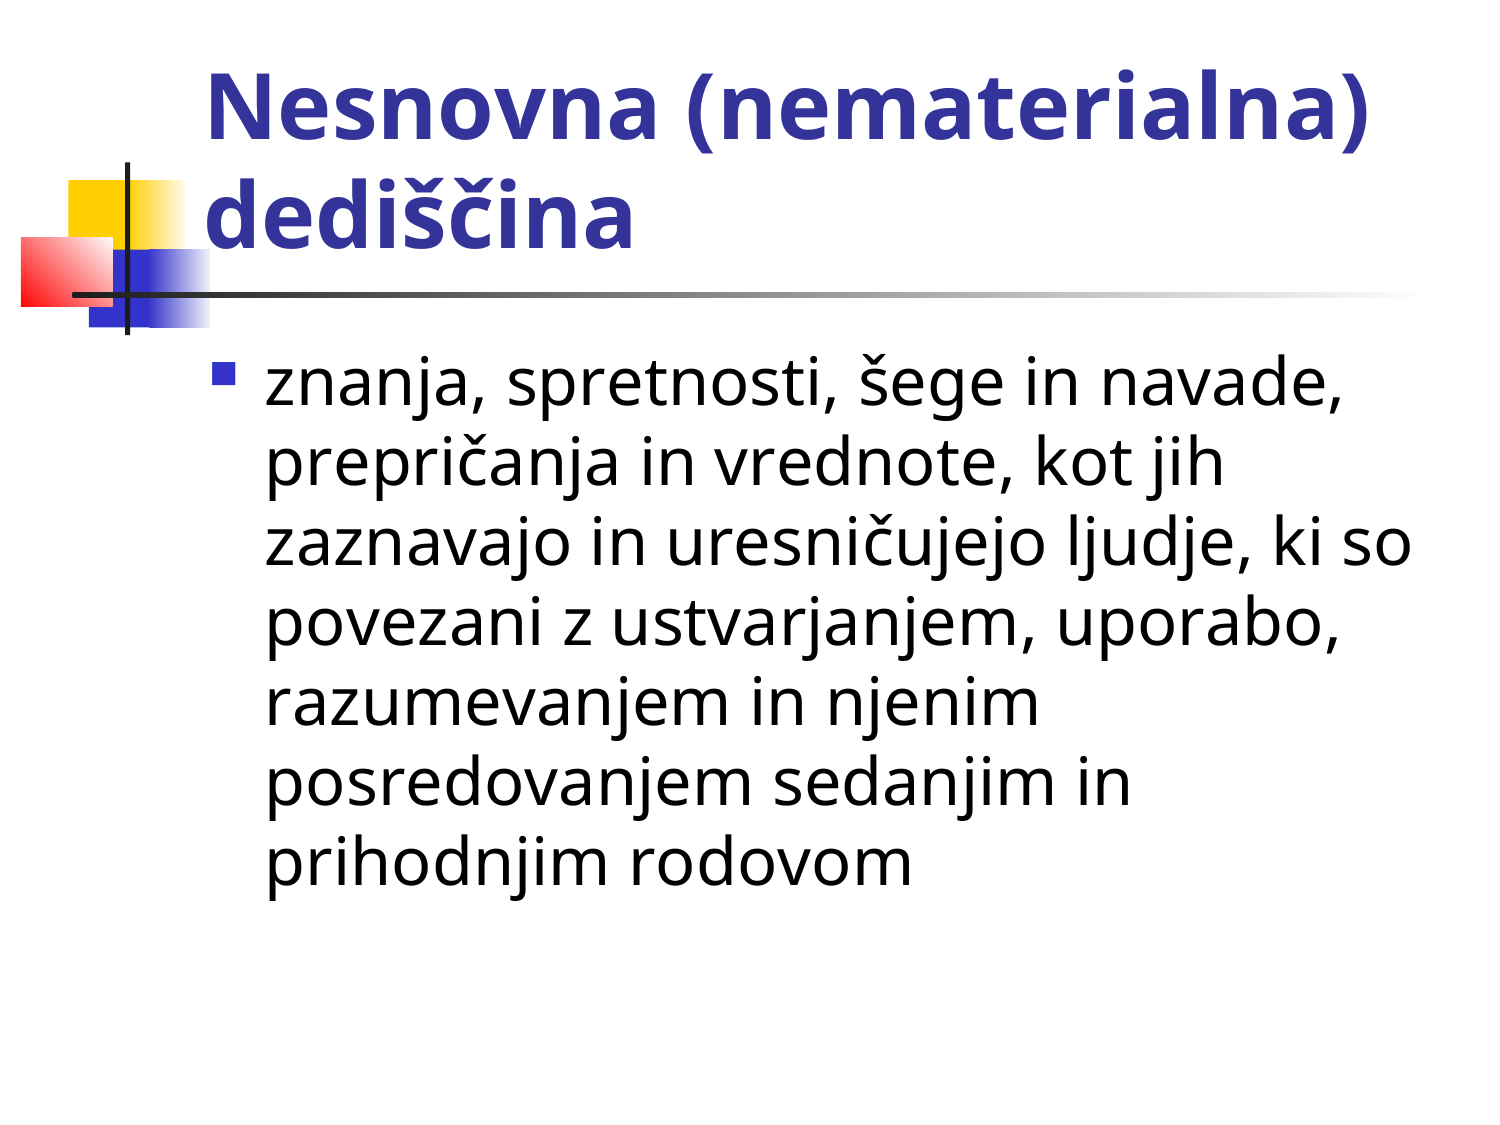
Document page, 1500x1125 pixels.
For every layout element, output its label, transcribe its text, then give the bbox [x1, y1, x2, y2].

list znanja, spretnosti, šege in navade, prepričanja in vrednote, kot jih zaznavajo in uresničujejo ljudje, ki so povezani z ustvarjanjem, uporabo, razumevanjem in njenim posredovanjem sedanjim in prihodnjim rodovom [193, 331, 1469, 1007]
title Nesnovna (nematerialna) dediščina [188, 35, 1468, 276]
